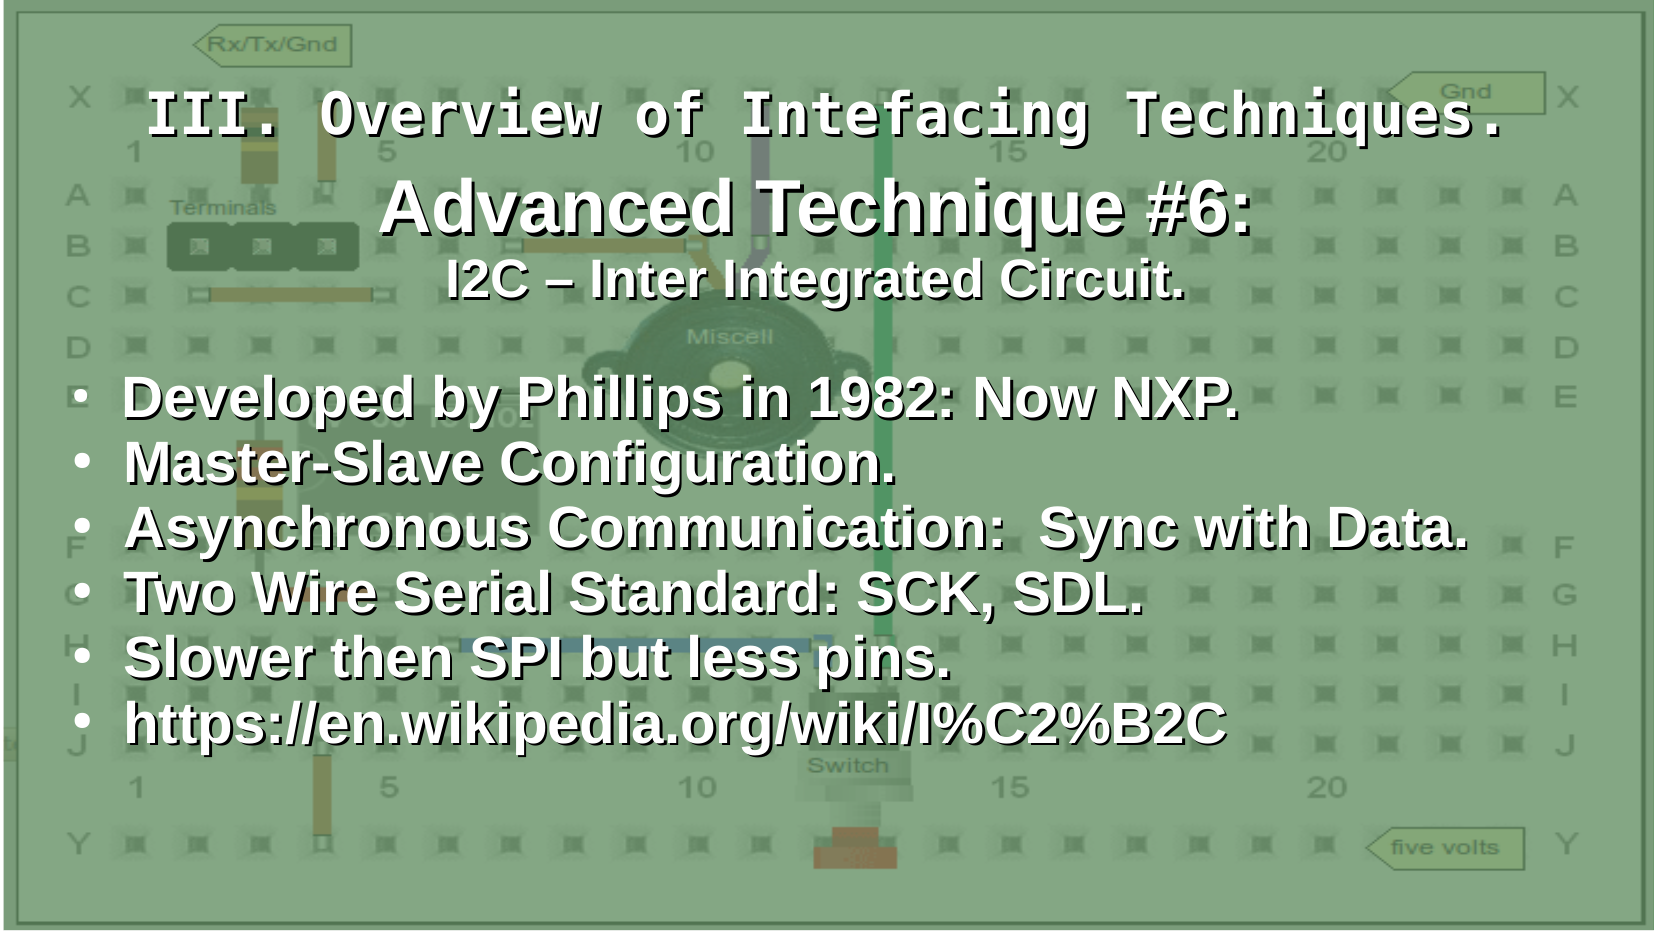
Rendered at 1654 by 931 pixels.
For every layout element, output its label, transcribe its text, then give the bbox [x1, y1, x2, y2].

title III. Overview of Intefacing Techniques. [82, 28, 1571, 202]
picture [3, 0, 1654, 931]
subtitle Advanced Technique #6: I2C – Inter Integrated Circuit. Developed by Phillips in 1982: Now NXP. Master-Slave Configuration. Asynchronous Communication: Sync with Data. Two Wire Serial Standard: SCK, SDL. Slower then SPI but less pins. https://en.wikipedia.org/wiki/I%C2%B2C [71, 164, 1561, 886]
